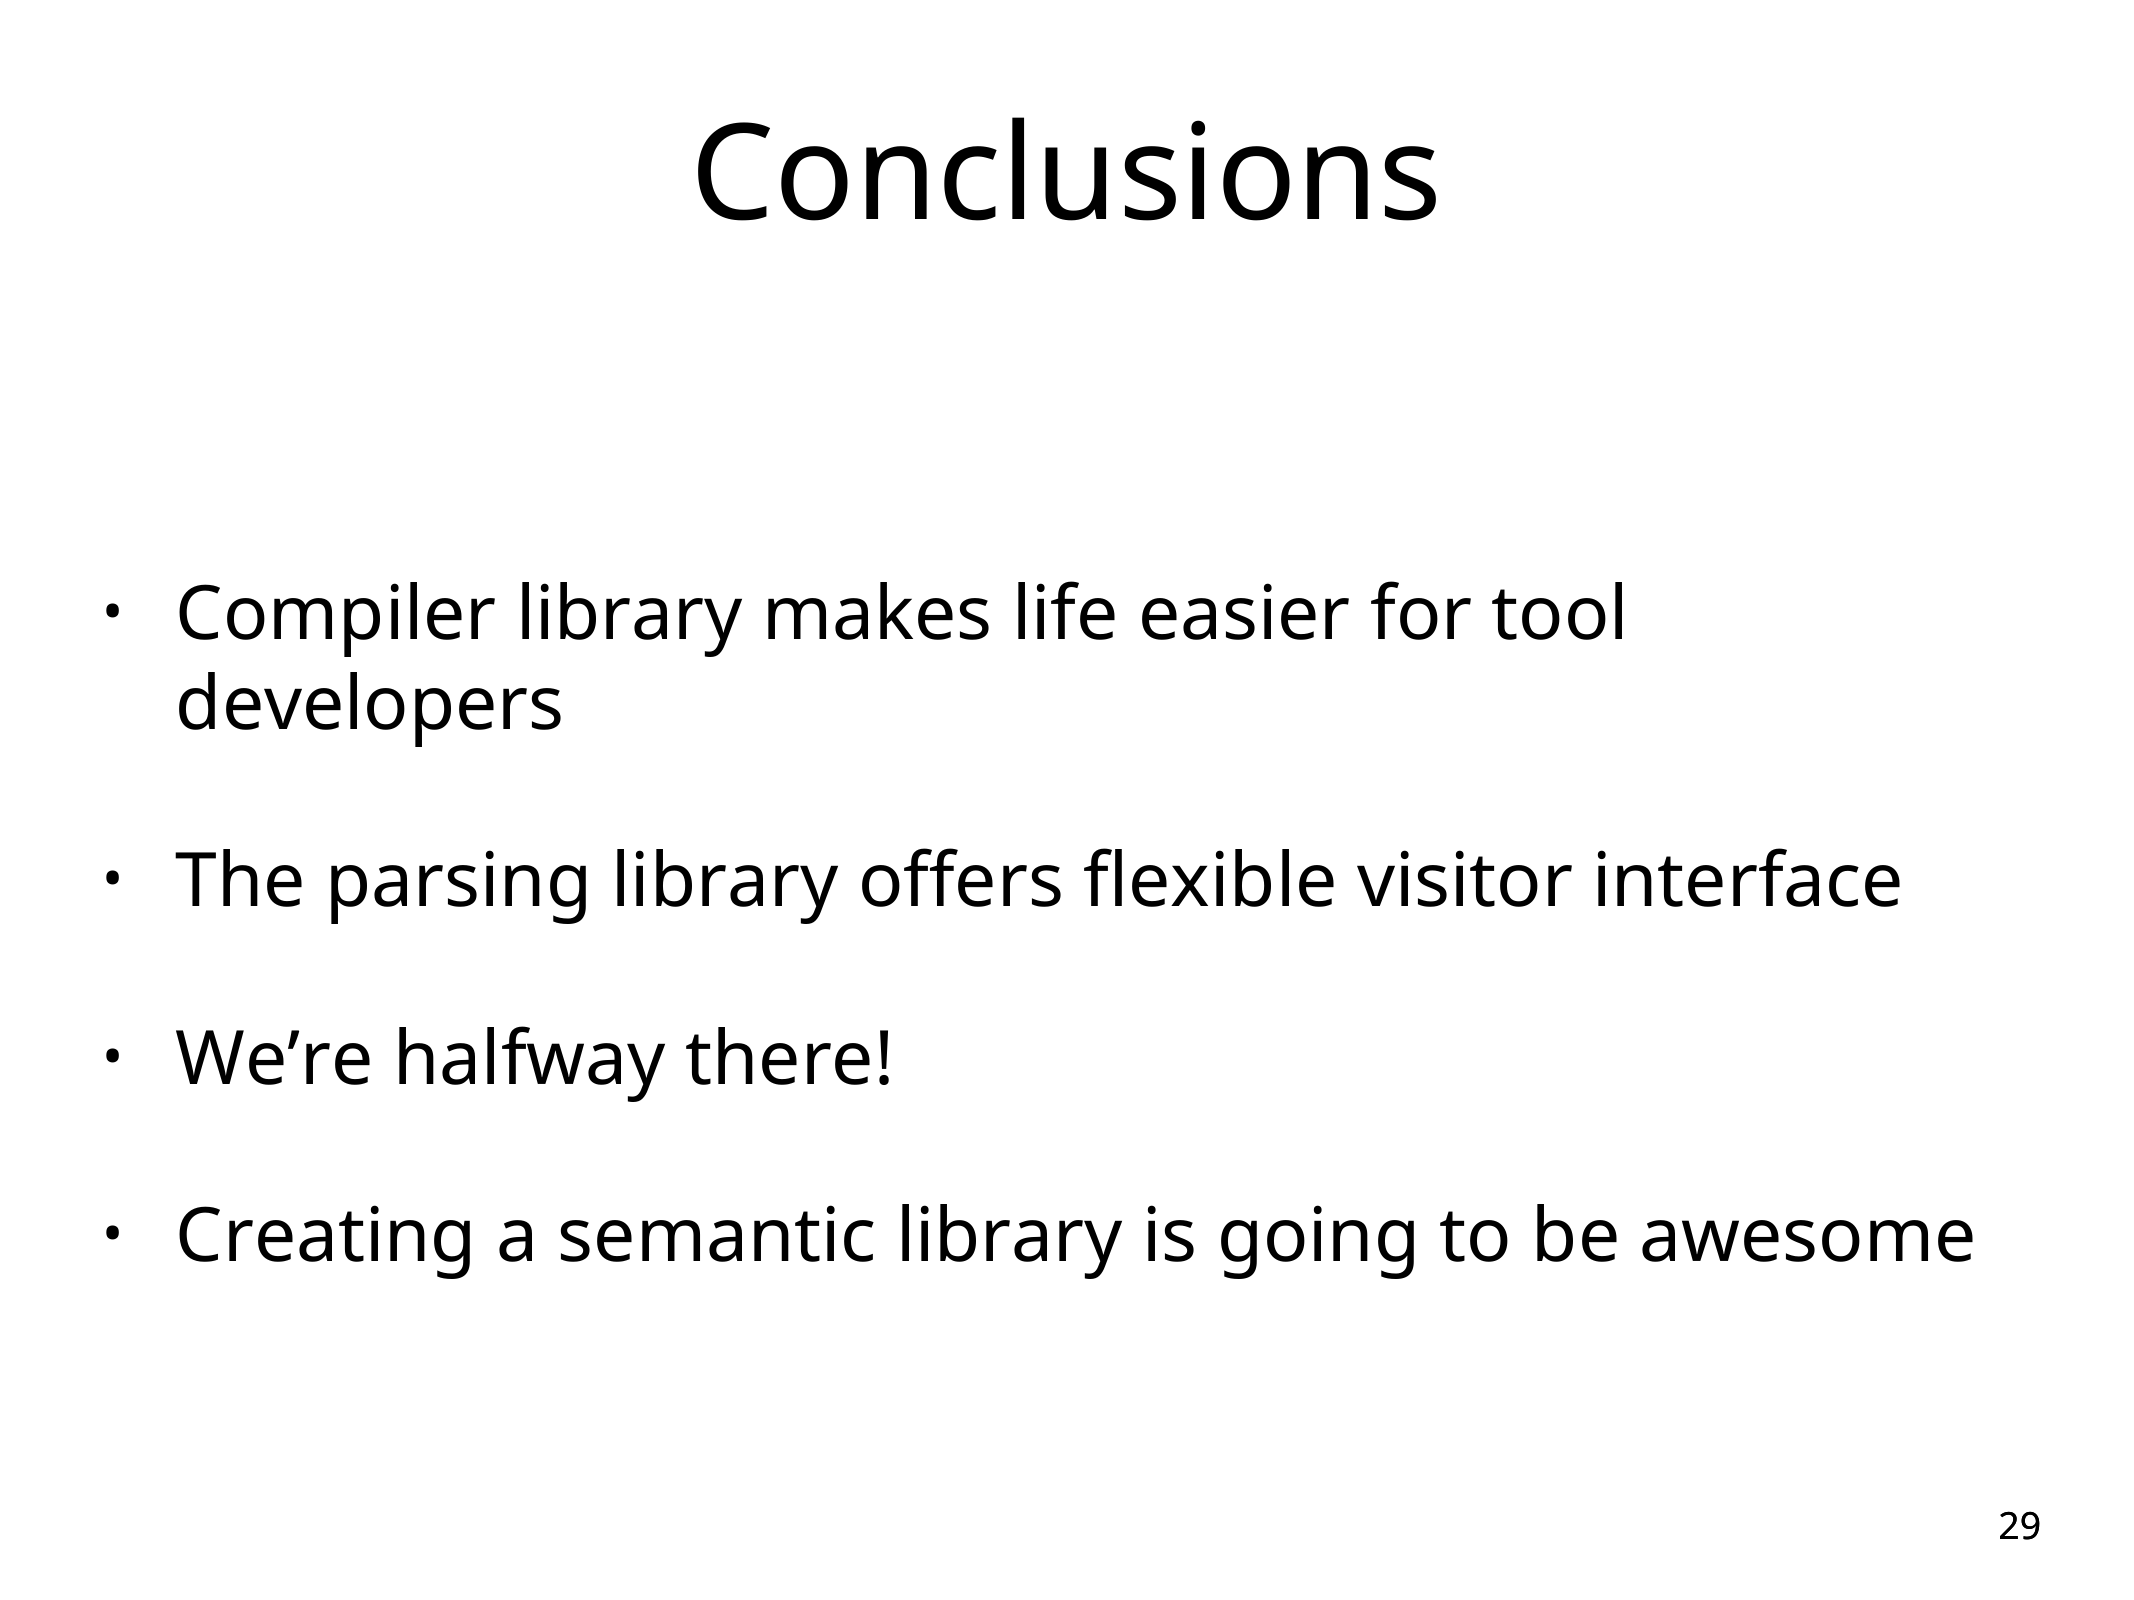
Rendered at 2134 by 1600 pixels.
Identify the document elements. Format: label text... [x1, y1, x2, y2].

title Conclusions [156, 72, 1978, 261]
text_box <number> [1985, 1493, 2055, 1557]
list Compiler library makes life easier for tool developers The parsing library offers flexible visitor interface We’re halfway there! Creating a semantic library is going to be awesome [94, 332, 2039, 1509]
